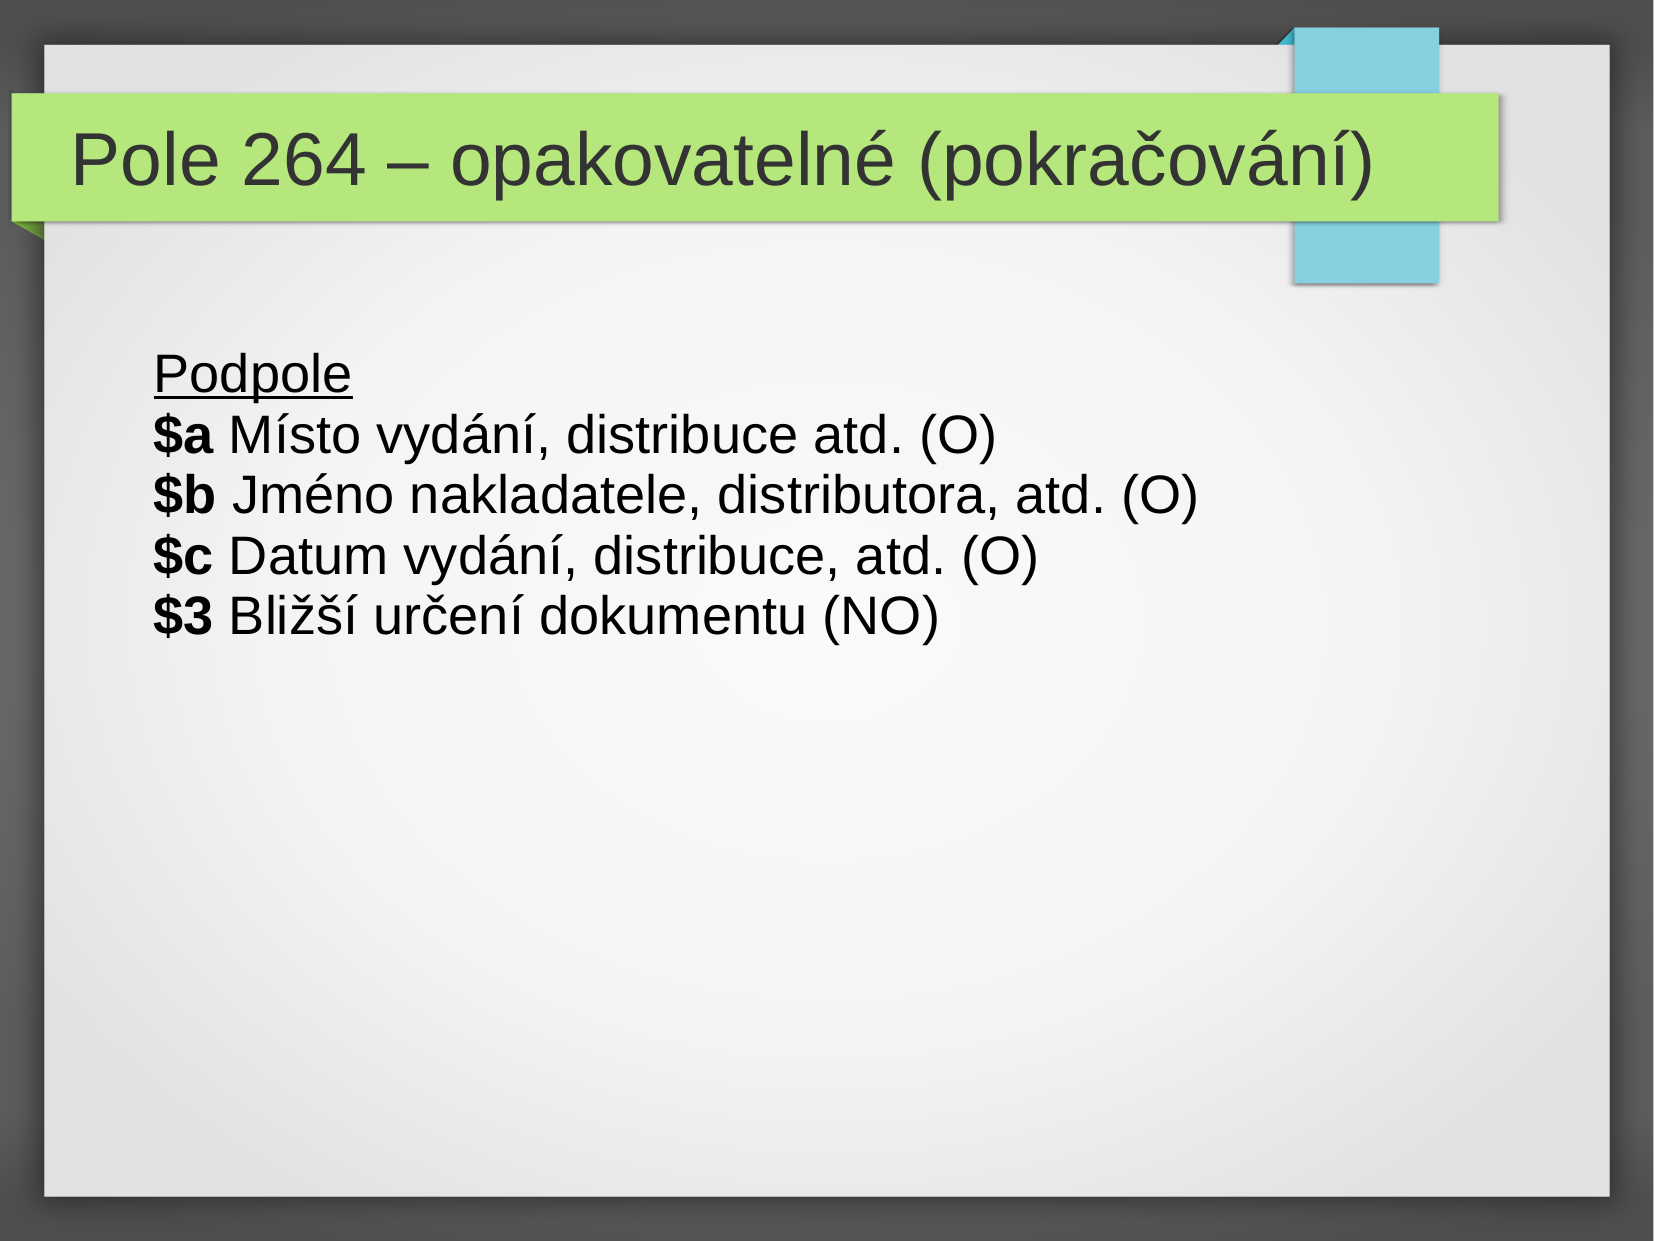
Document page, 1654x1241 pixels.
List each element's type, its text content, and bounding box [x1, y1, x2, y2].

title Pole 264 – opakovatelné (pokračování) [70, 106, 1512, 213]
list Podpole $a Místo vydání, distribuce atd. (O) $b Jméno nakladatele, distributora, atd. (O) $c Datum vydání, distribuce, atd. (O) $3 Bližší určení dokumentu (NO) [82, 343, 1538, 1063]
picture [0, 0, 1654, 1241]
